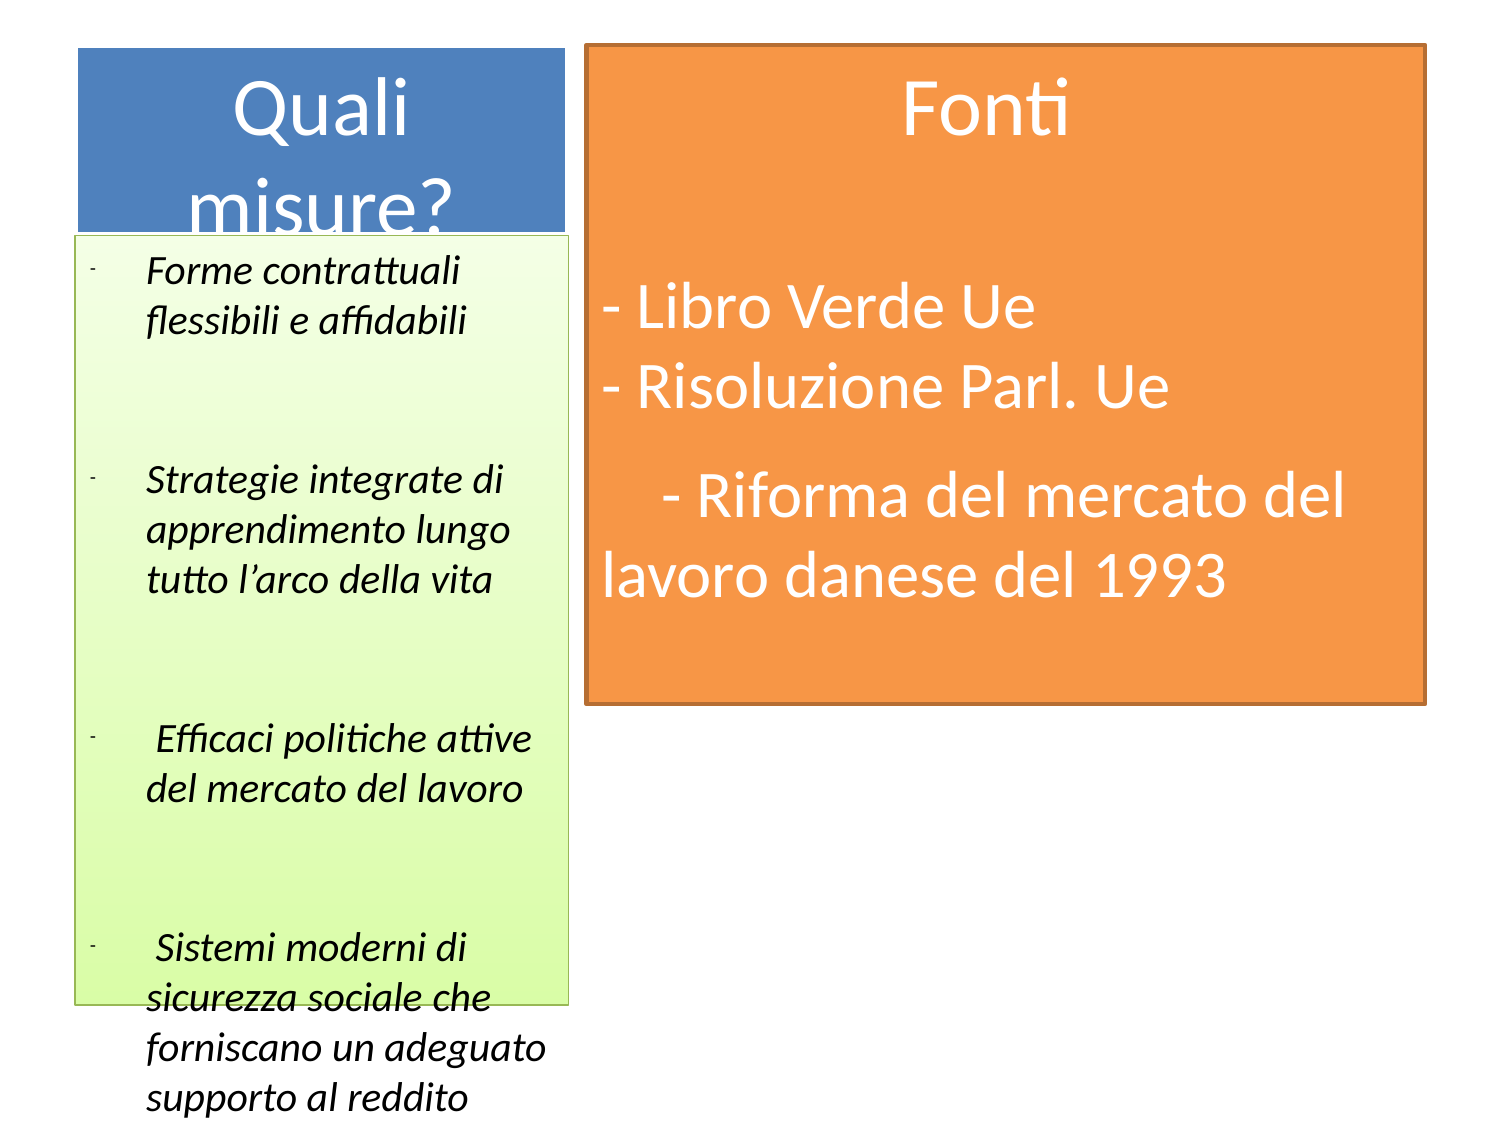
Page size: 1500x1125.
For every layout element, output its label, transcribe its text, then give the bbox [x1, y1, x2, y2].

list Fonti - Libro Verde Ue - Risoluzione Parl. Ue - Riforma del mercato del lavoro danese del 1993 [586, 44, 1425, 705]
list Forme contrattuali flessibili e affidabili Strategie integrate di apprendimento lungo tutto l’arco della vita Efficaci politiche attive del mercato del lavoro Sistemi moderni di sicurezza sociale che forniscano un adeguato supporto al reddito [75, 235, 569, 1005]
title Quali misure? [75, 44, 569, 235]
